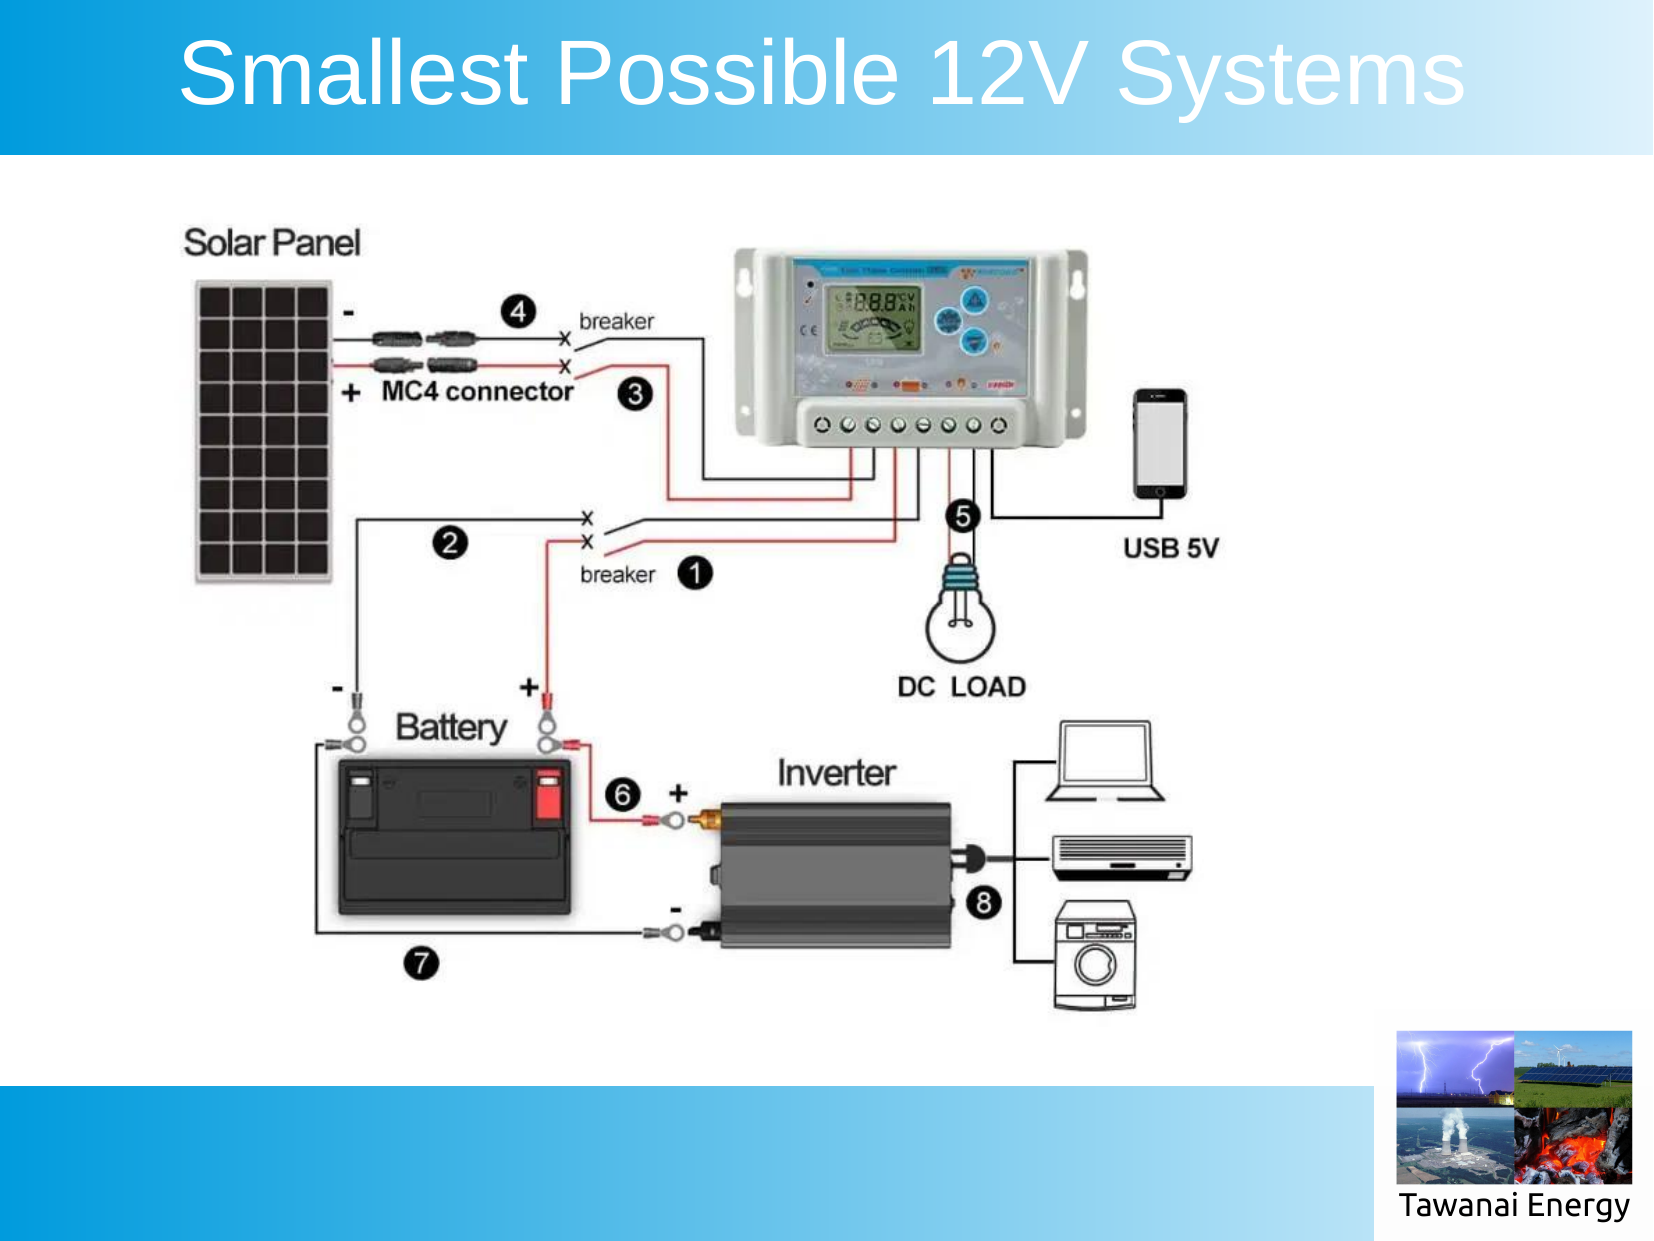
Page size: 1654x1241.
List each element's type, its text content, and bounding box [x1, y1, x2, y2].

picture [1374, 1009, 1654, 1241]
title Smallest Possible 12V Systems [79, 20, 1568, 126]
picture [135, 179, 1307, 1027]
